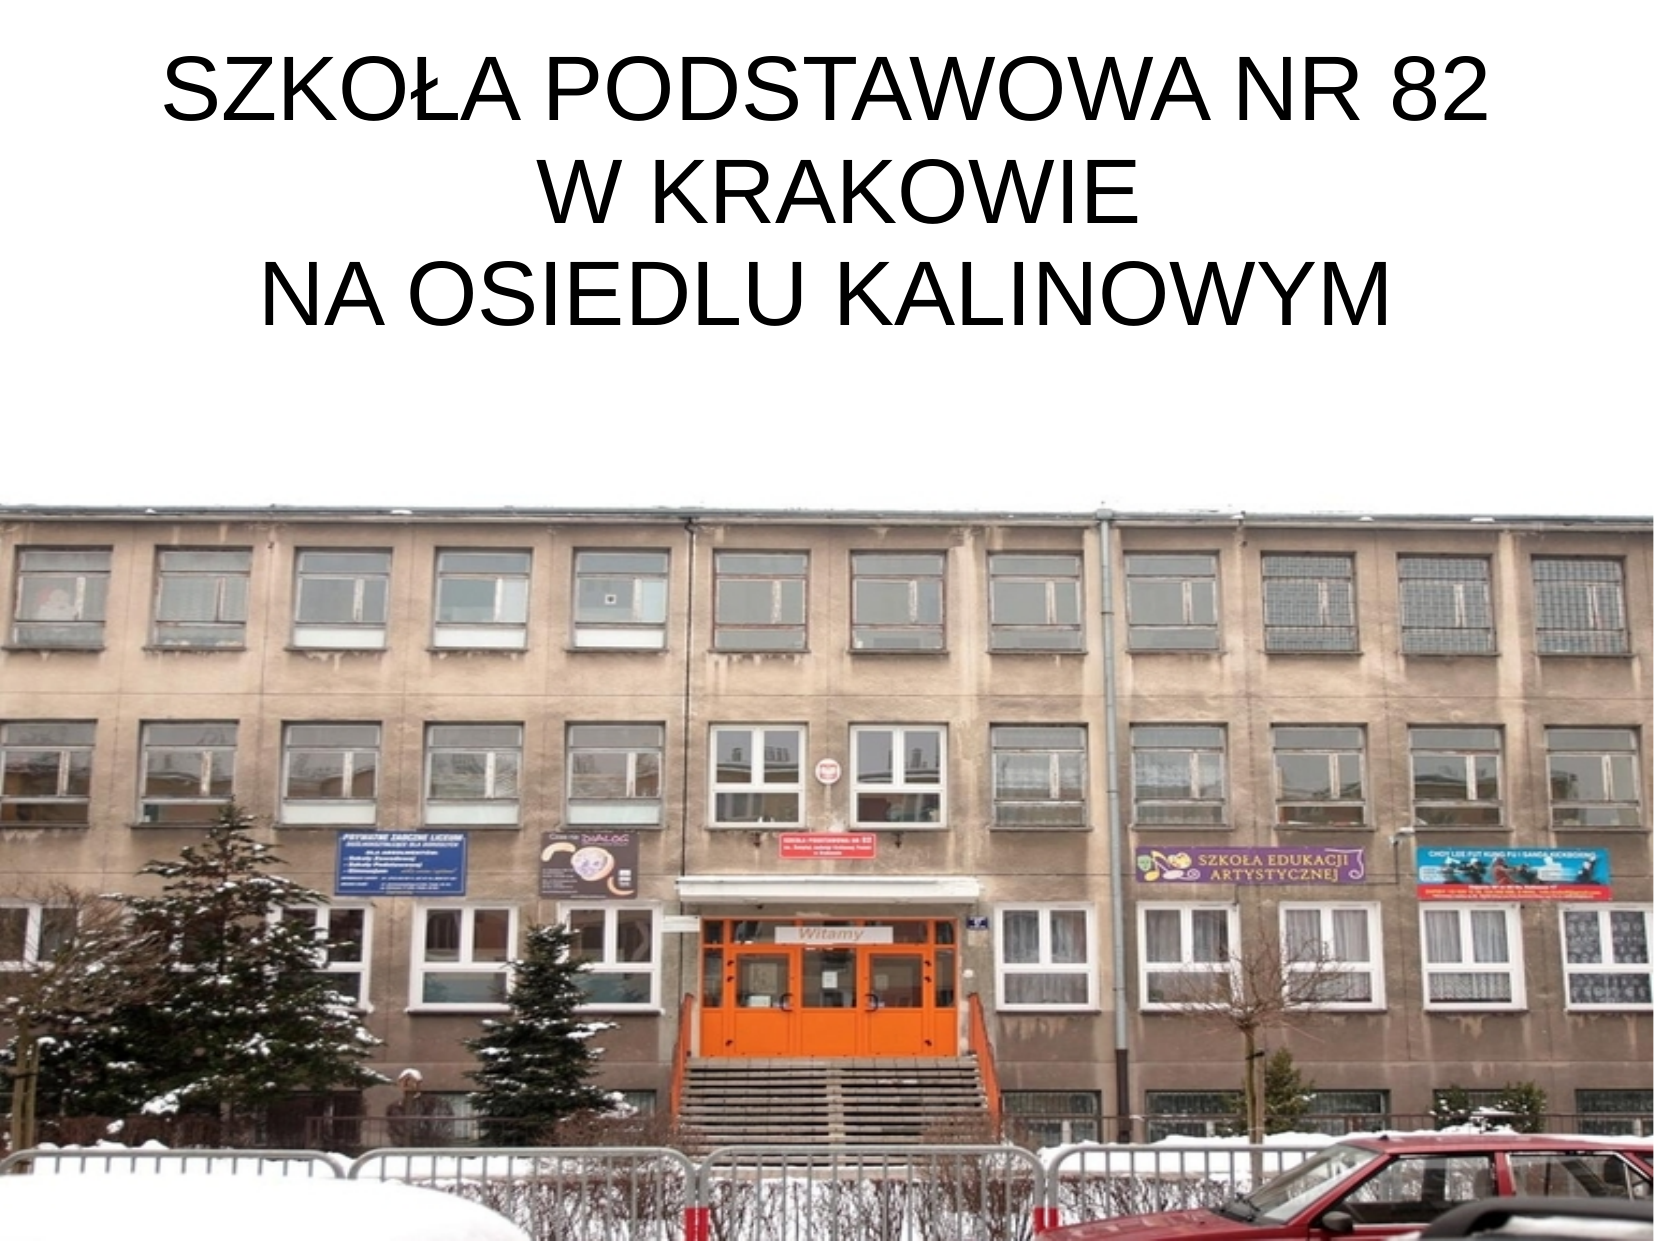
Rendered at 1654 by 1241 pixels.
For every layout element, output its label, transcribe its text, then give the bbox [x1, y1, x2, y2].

title SZKOŁA PODSTAWOWA NR 82 W KRAKOWIE NA OSIEDLU KALINOWYM [82, 0, 1571, 354]
picture [0, 354, 1654, 1241]
